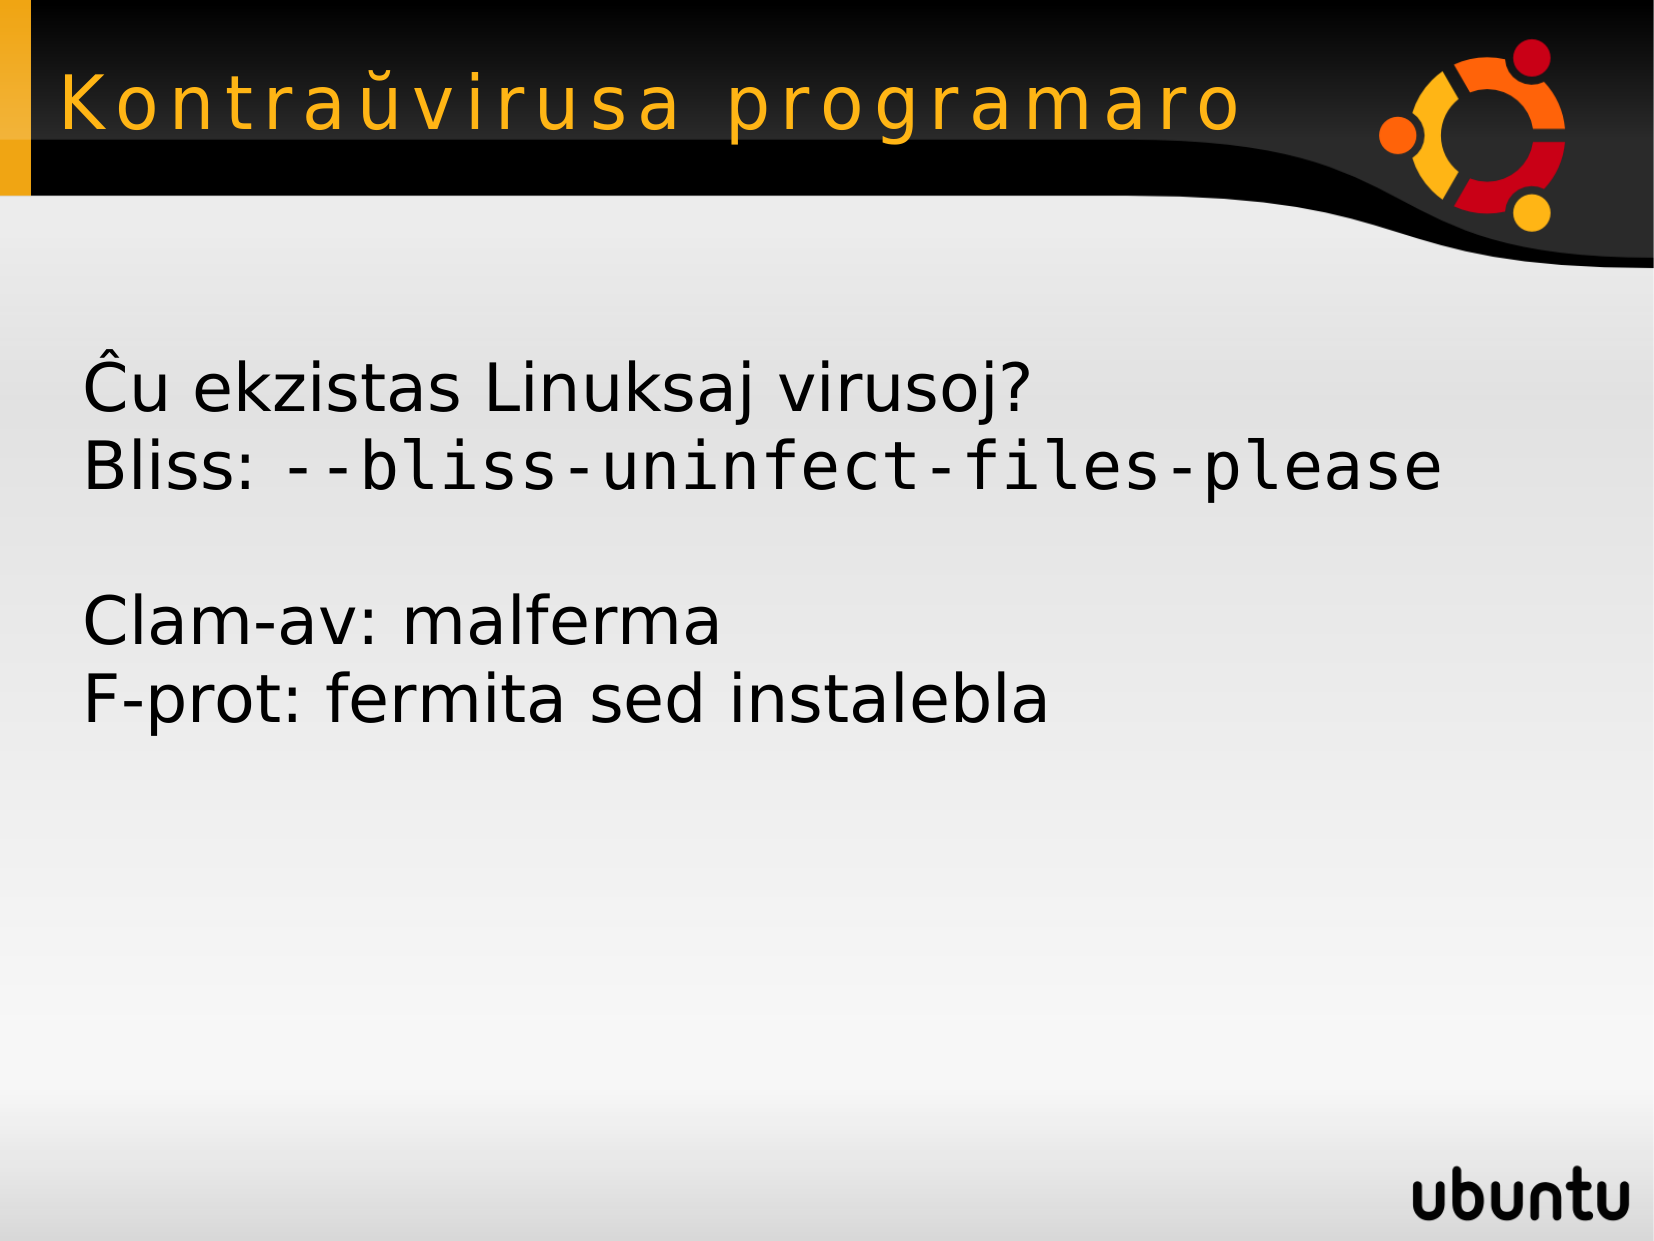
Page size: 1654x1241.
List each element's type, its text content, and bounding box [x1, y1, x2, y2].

subtitle Ĉu ekzistas Linuksaj virusoj? Bliss: --bliss-uninfect-files-please Clam-av: malferma F-prot: fermita sed instalebla [82, 290, 1571, 1109]
title Kontraŭvirusa programaro [59, 29, 1270, 178]
picture [0, 0, 1654, 1241]
